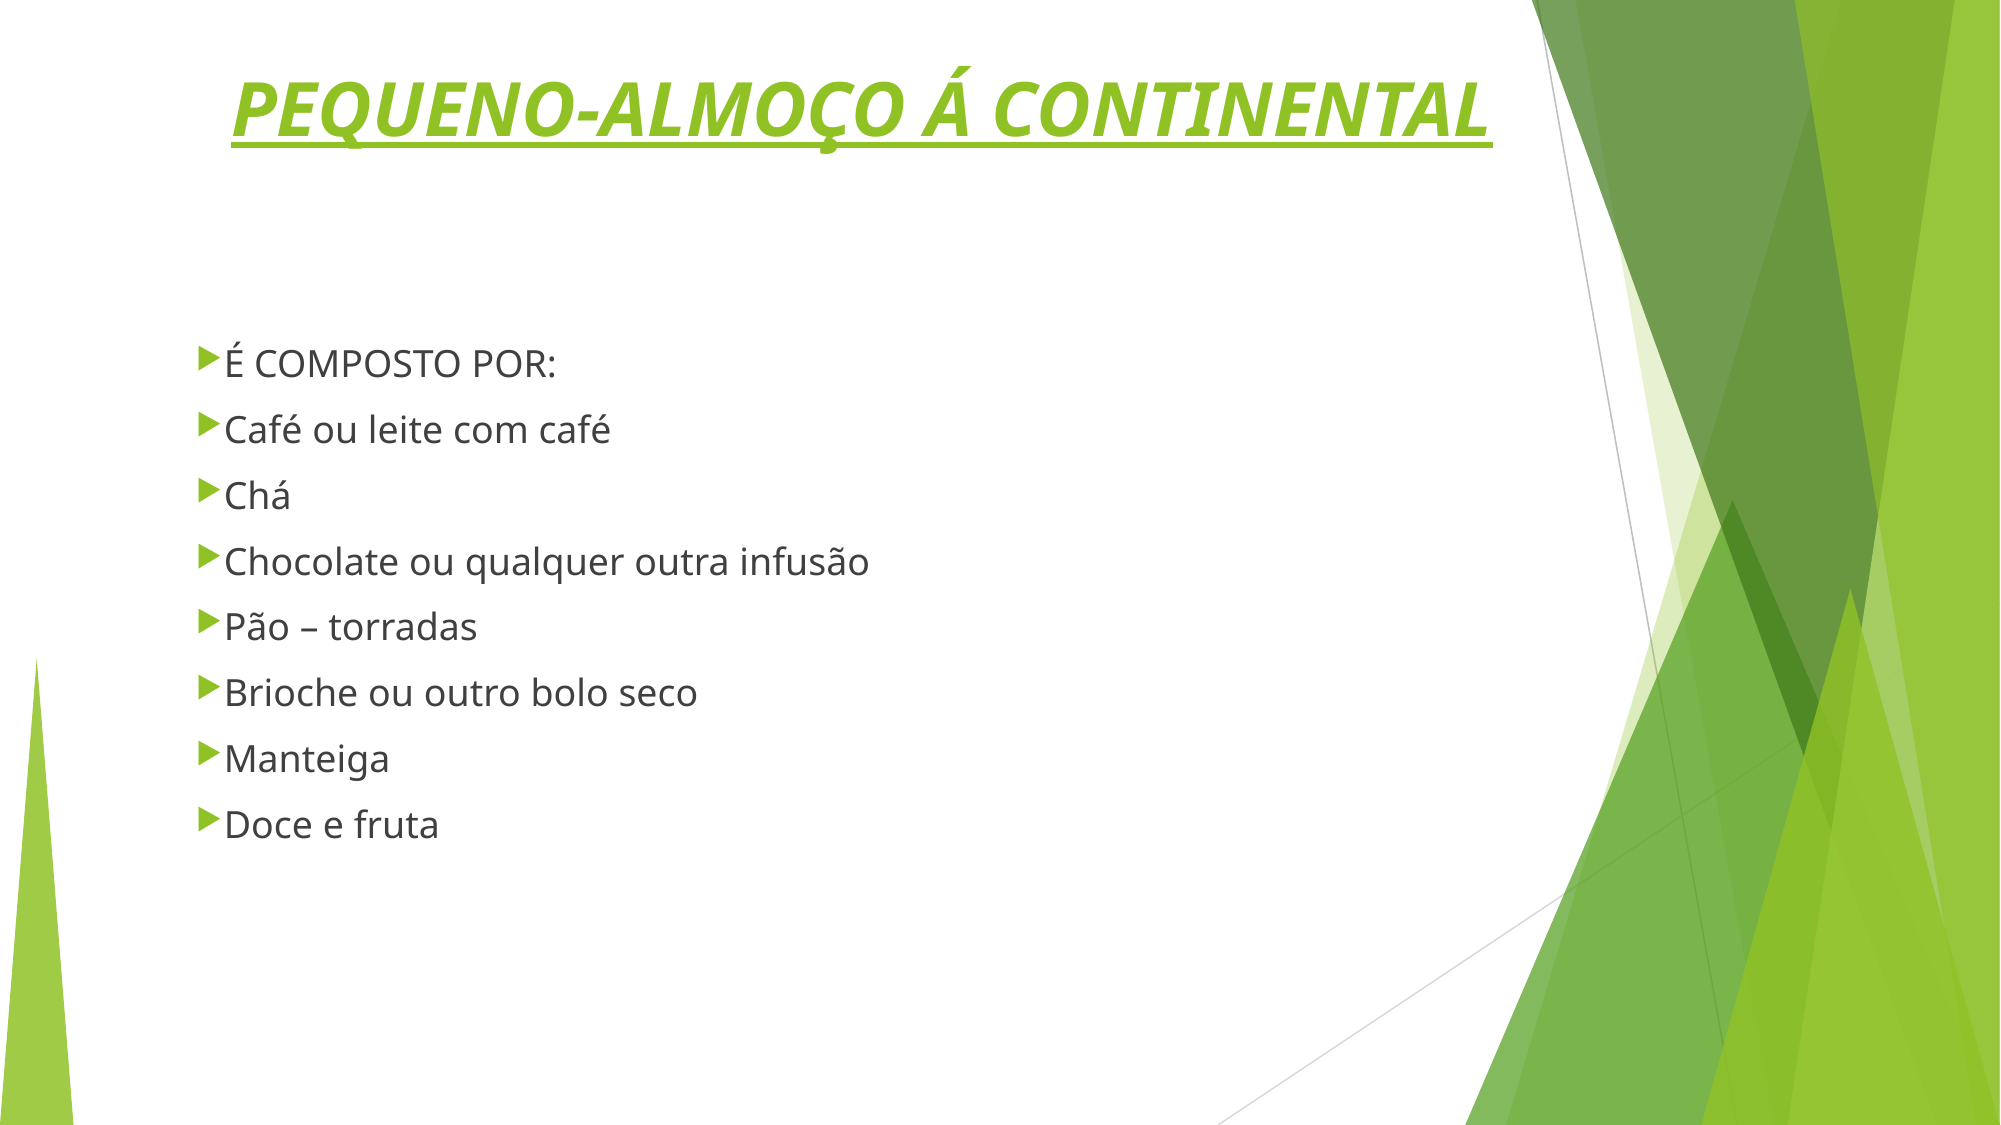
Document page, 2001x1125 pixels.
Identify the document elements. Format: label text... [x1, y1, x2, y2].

list É COMPOSTO POR: Café ou leite com café Chá Chocolate ou qualquer outra infusão Pão – torradas Brioche ou outro bolo seco Manteiga Doce e fruta [181, 332, 1649, 1021]
title PEQUENO-ALMOÇO Á CONTINENTAL [157, 53, 1568, 271]
